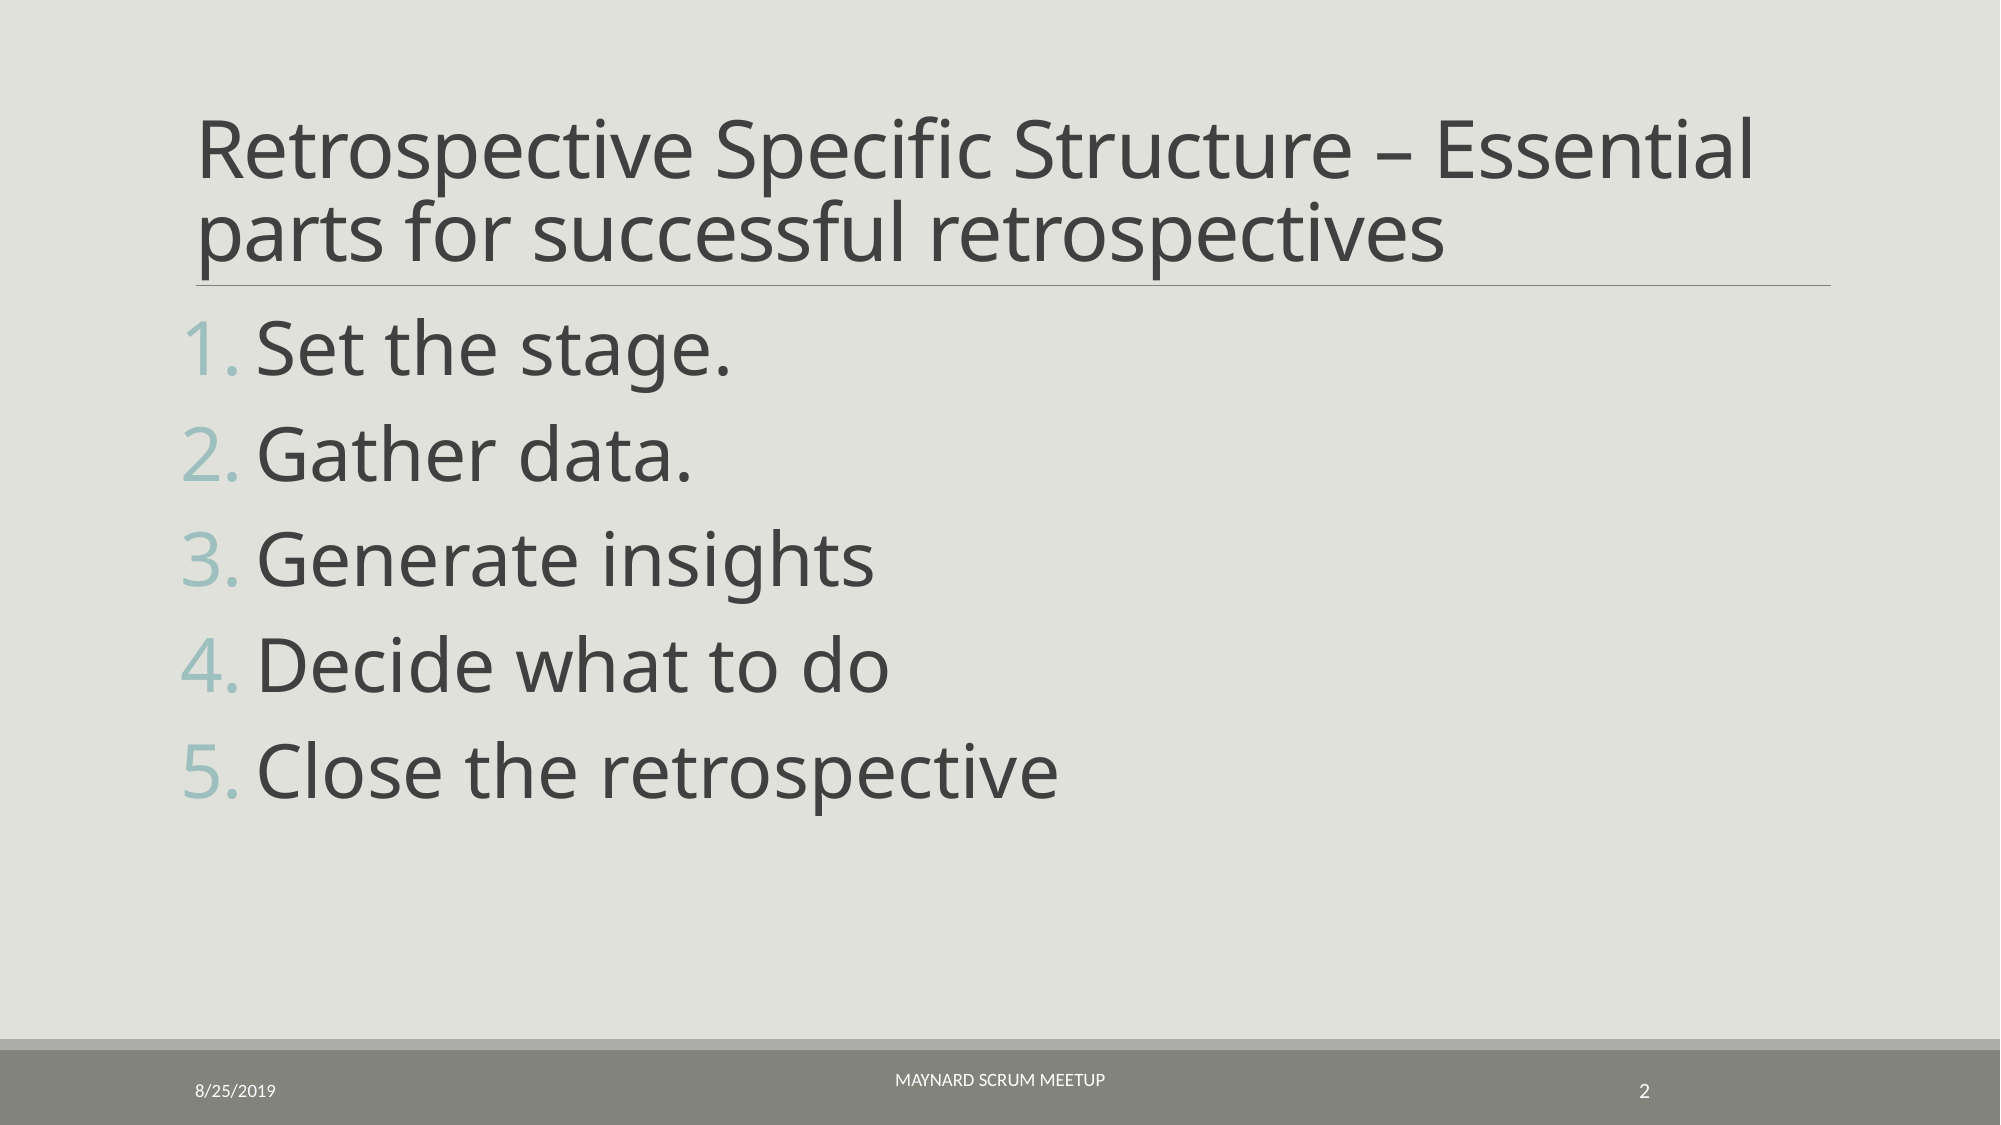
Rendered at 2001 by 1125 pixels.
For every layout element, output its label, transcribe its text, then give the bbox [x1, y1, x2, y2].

text_box Maynard Scrum meetup [604, 1059, 1396, 1120]
text_box 2 [1624, 1059, 1840, 1120]
text_box 8/25/2019 [180, 1059, 586, 1120]
list Set the stage. Gather data. Generate insights Decide what to do Close the retrospective [180, 302, 1831, 963]
title Retrospective Specific Structure – Essential parts for successful retrospectives [180, 47, 1831, 286]
